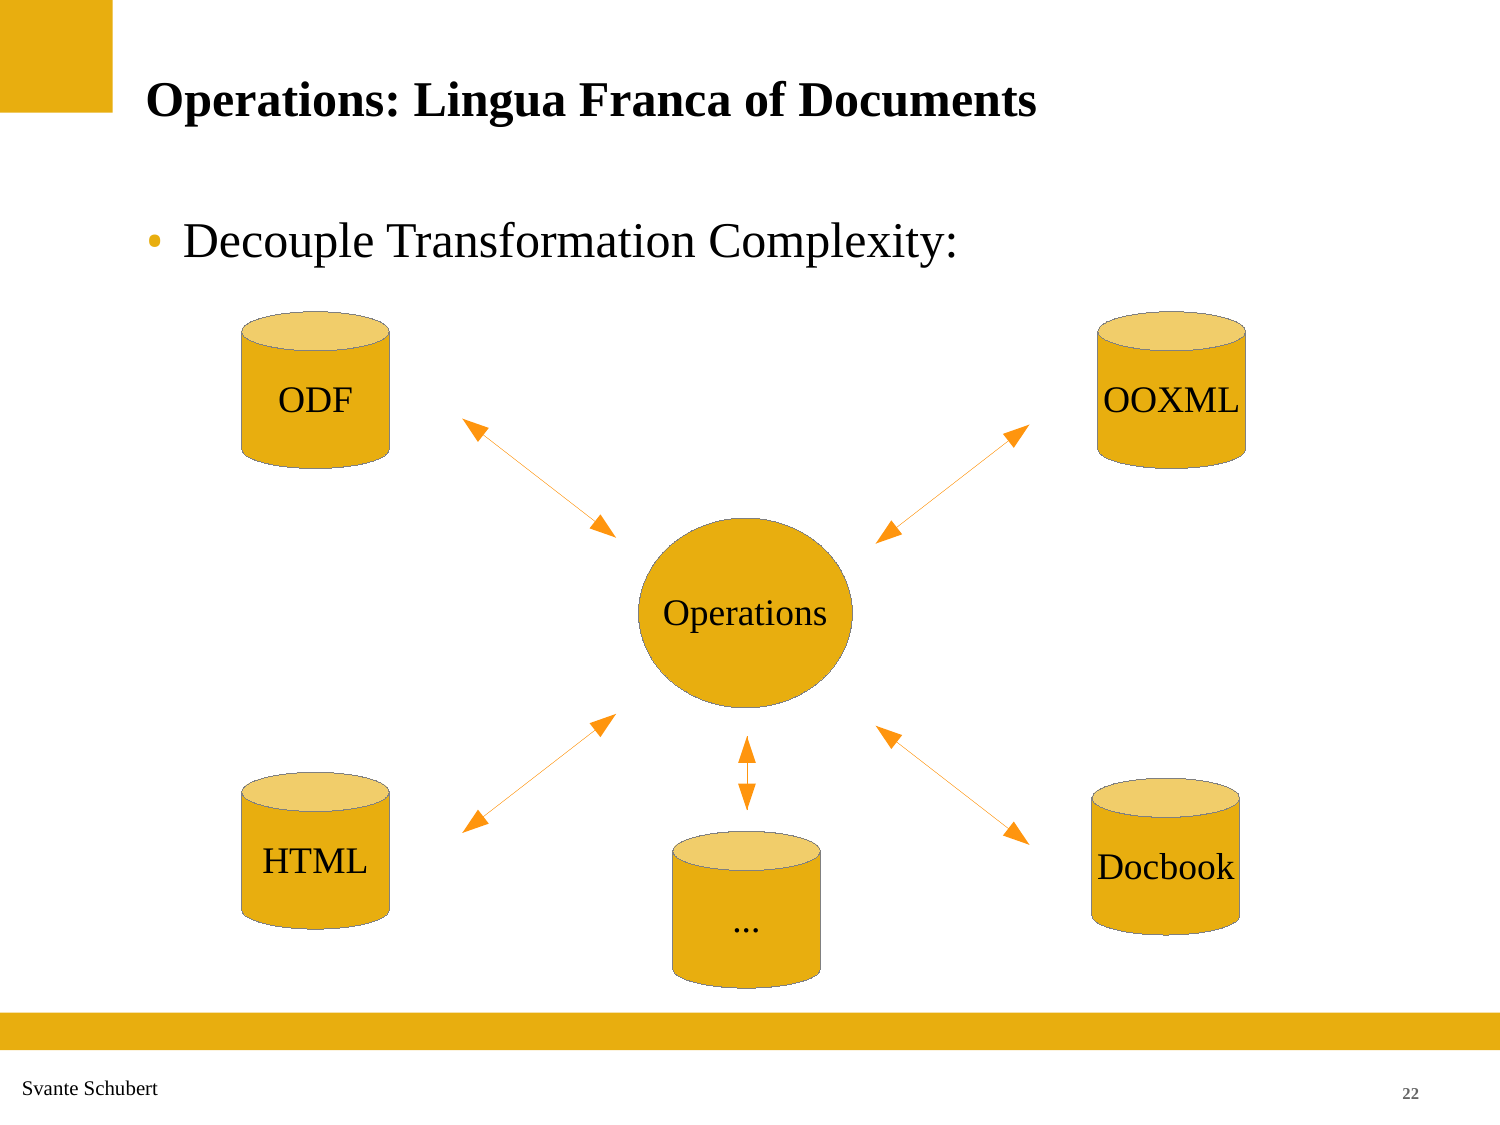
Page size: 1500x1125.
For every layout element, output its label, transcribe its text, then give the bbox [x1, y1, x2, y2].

title Operations: Lingua Franca of Documents [145, 67, 1388, 212]
text_box OOXML [1097, 332, 1246, 469]
text_box ... [672, 852, 821, 989]
text_box Docbook [1091, 798, 1240, 936]
text_box HTML [241, 793, 390, 930]
text_box ODF [241, 332, 390, 469]
text_box Operations [638, 518, 853, 708]
list Decouple Transformation Complexity: [145, 212, 1423, 922]
